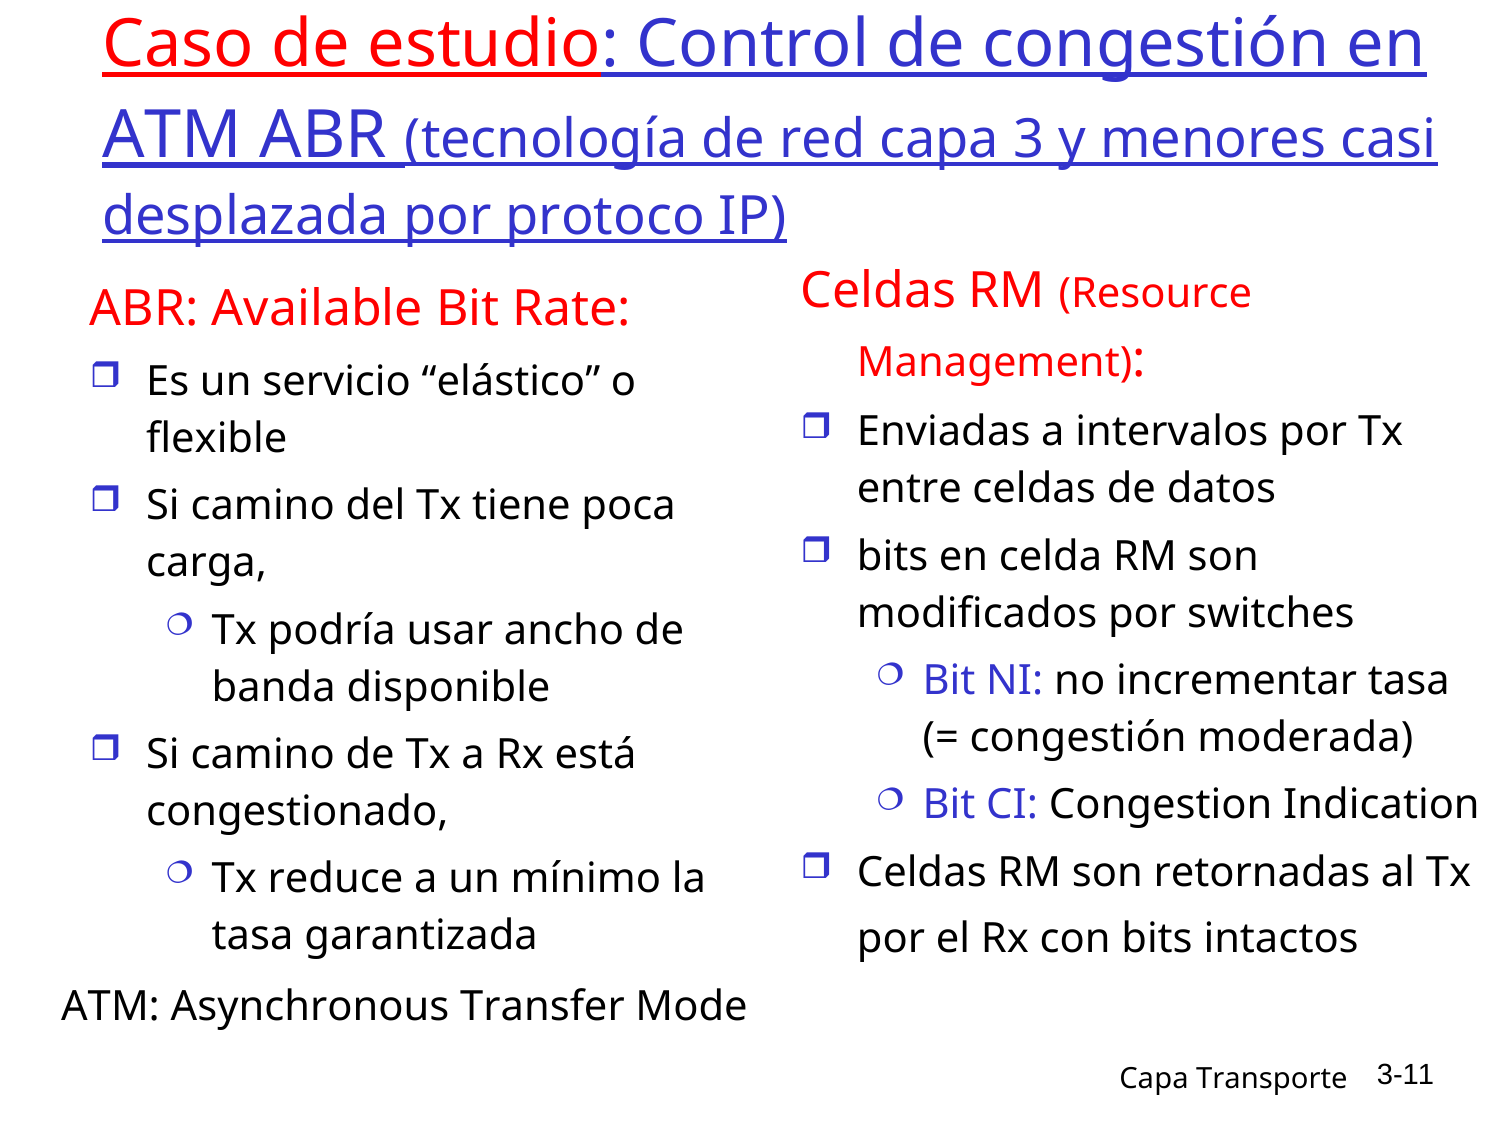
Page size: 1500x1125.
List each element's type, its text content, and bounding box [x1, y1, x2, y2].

list ABR: Available Bit Rate: Es un servicio “elástico” o flexible Si camino del Tx tiene poca carga, Tx podría usar ancho de banda disponible Si camino de Tx a Rx está congestionado, Tx reduce a un mínimo la tasa garantizada [75, 264, 753, 968]
text_box ATM: Asynchronous Transfer Mode [46, 968, 763, 1041]
list Celdas RM (Resource Management): Enviadas a intervalos por Tx entre celdas de datos bits en celda RM son modificados por switches Bit NI: no incrementar tasa (= congestión moderada) Bit CI: Congestion Indication Celdas RM son retornadas al Tx por el Rx con bits intactos [785, 246, 1500, 1087]
title Caso de estudio: Control de congestión en ATM ABR (tecnología de red capa 3 y menores casi desplazada por protoco IP) [87, 6, 1463, 241]
